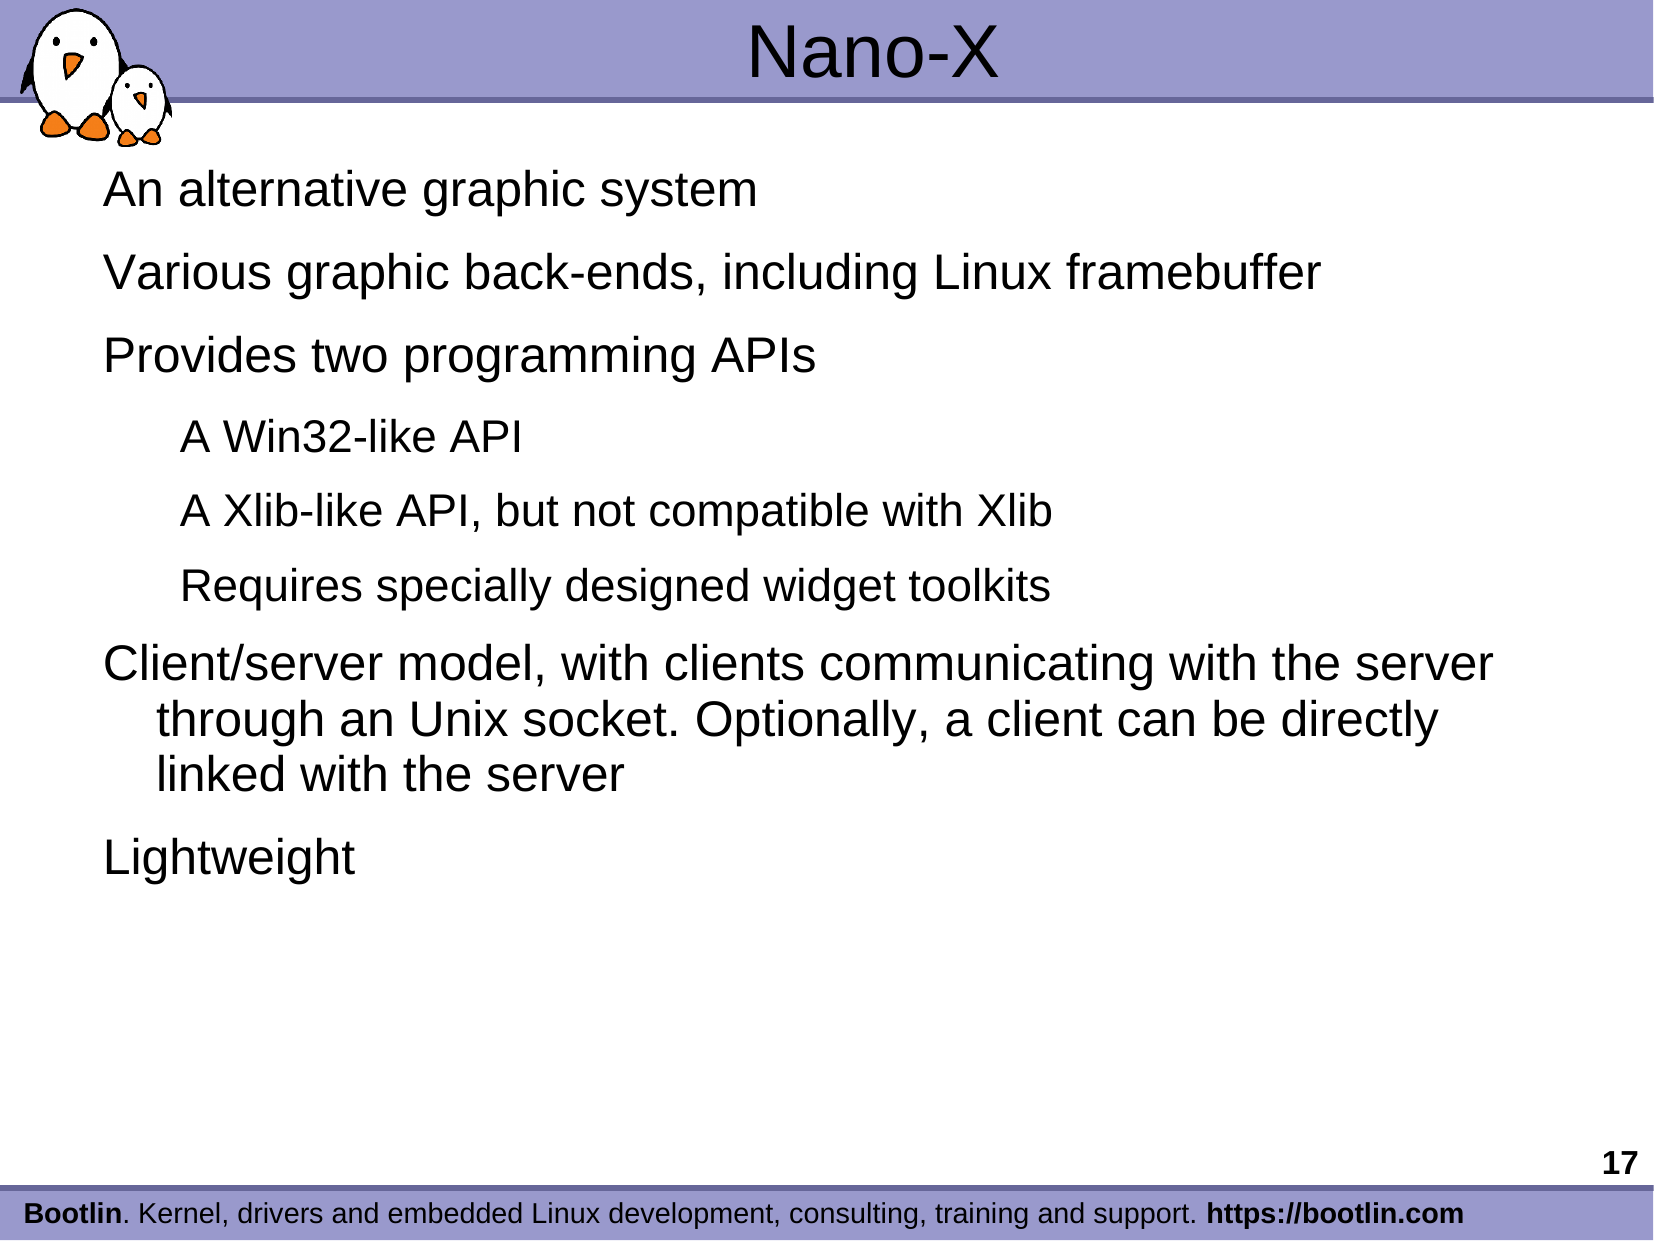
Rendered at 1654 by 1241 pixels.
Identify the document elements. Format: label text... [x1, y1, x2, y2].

picture [20, 8, 172, 147]
list An alternative graphic system Various graphic back-ends, including Linux framebuffer Provides two programming APIs A Win32-like API A Xlib-like API, but not compatible with Xlib Requires specially designed widget toolkits Client/server model, with clients communicating with the server through an Unix socket. Optionally, a client can be directly linked with the server Lightweight [85, 161, 1553, 1105]
title Nano-X [197, 5, 1551, 97]
